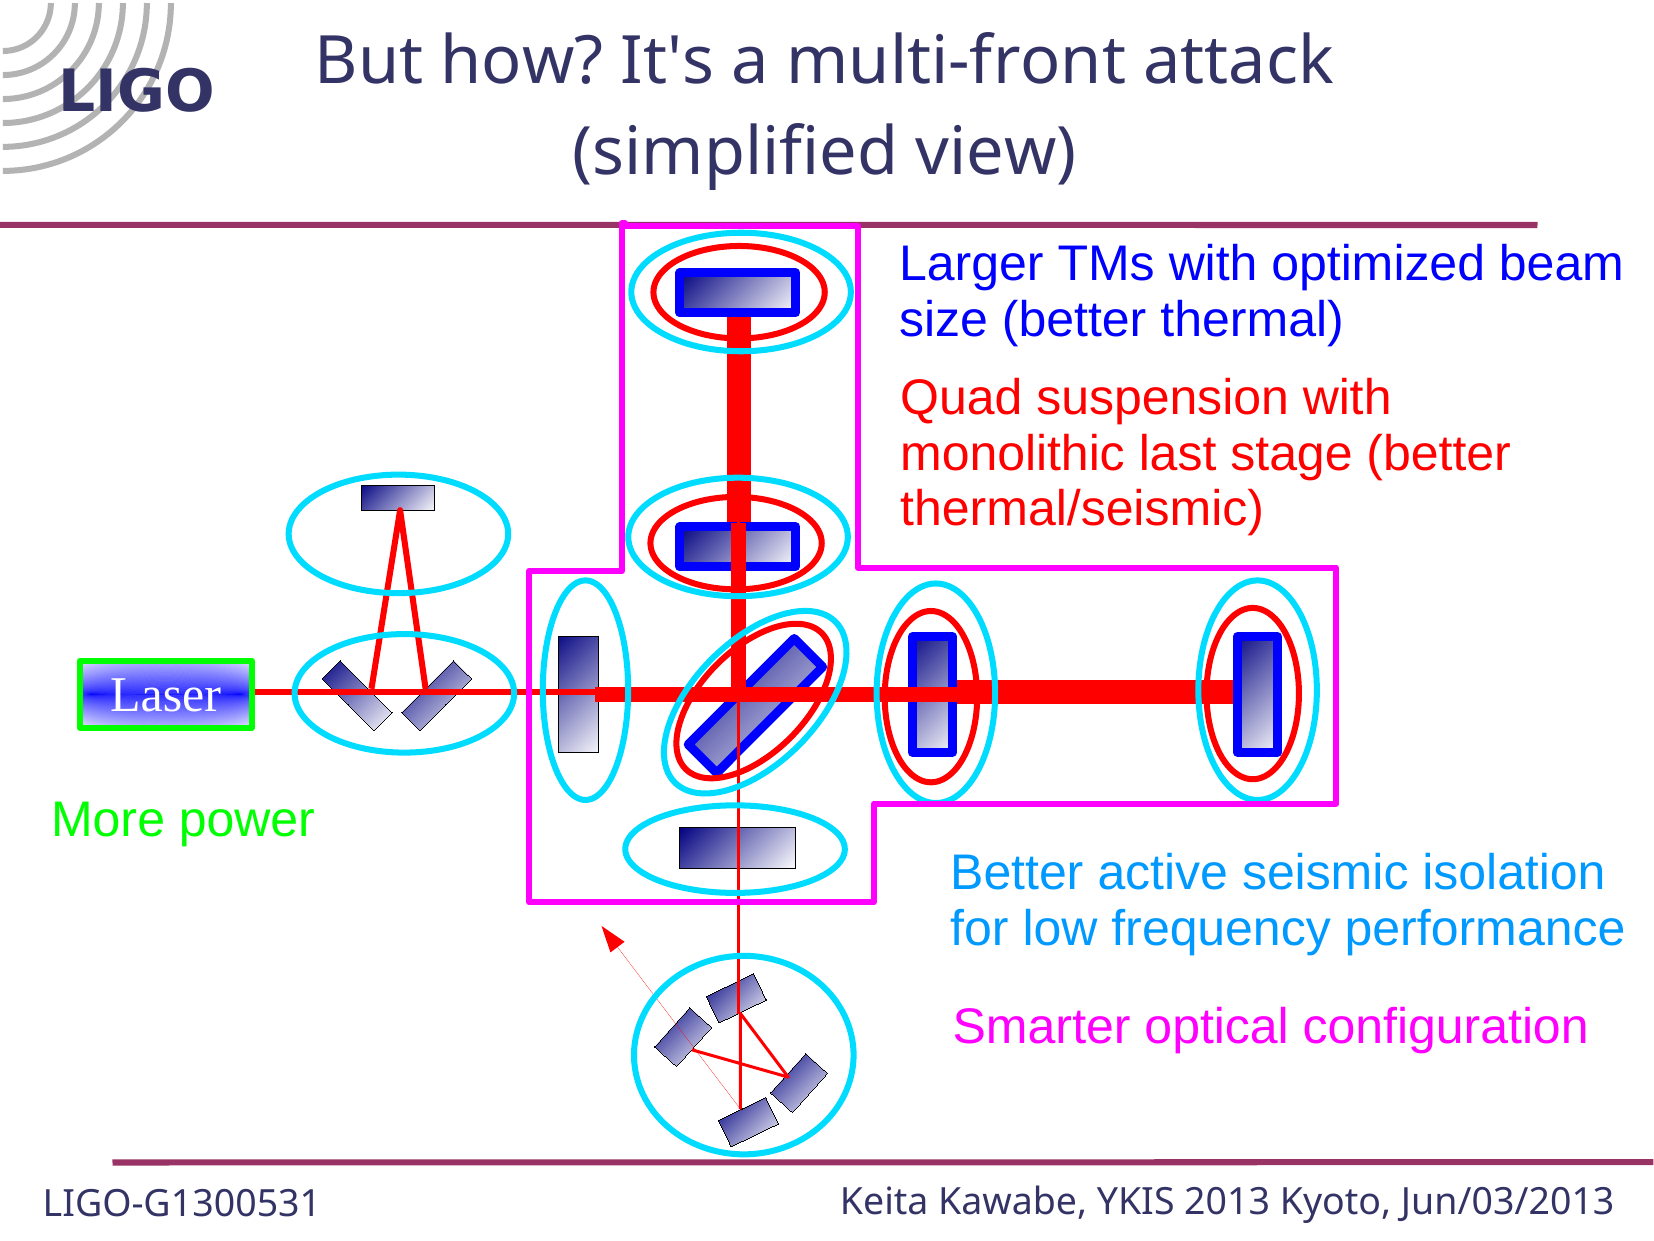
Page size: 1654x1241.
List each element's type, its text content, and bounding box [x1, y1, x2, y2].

text_box [688, 702, 737, 773]
text_box [679, 827, 737, 869]
text_box [679, 272, 796, 313]
text_box Larger TMs with optimized beam size (better thermal) [899, 235, 1627, 380]
text_box Quad suspension with monolithic last stage (better thermal/seismic) [900, 369, 1570, 556]
text_box [429, 660, 472, 689]
text_box Better active seismic isolation for low frequency performance [950, 844, 1635, 982]
text_box [740, 827, 796, 869]
text_box [322, 660, 368, 689]
text_box [912, 702, 953, 753]
text_box [401, 695, 456, 731]
text_box [676, 1007, 712, 1047]
text_box [654, 1024, 693, 1067]
text_box [558, 695, 599, 753]
text_box [770, 1053, 828, 1113]
text_box [740, 702, 788, 750]
text_box [912, 636, 953, 687]
text_box [746, 526, 796, 567]
text_box [740, 973, 767, 1012]
text_box [361, 485, 435, 511]
text_box [558, 636, 599, 689]
text_box More power [51, 790, 316, 853]
text_box Laser [79, 660, 252, 728]
text_box [1237, 636, 1278, 753]
text_box [718, 1097, 779, 1147]
text_box [679, 526, 731, 567]
title But how? It's a multi-front attack (simplified view) [187, 0, 1463, 208]
text_box [338, 695, 393, 731]
text_box Smarter optical configuration [952, 998, 1589, 1061]
text_box [706, 981, 738, 1023]
text_box [746, 638, 823, 687]
